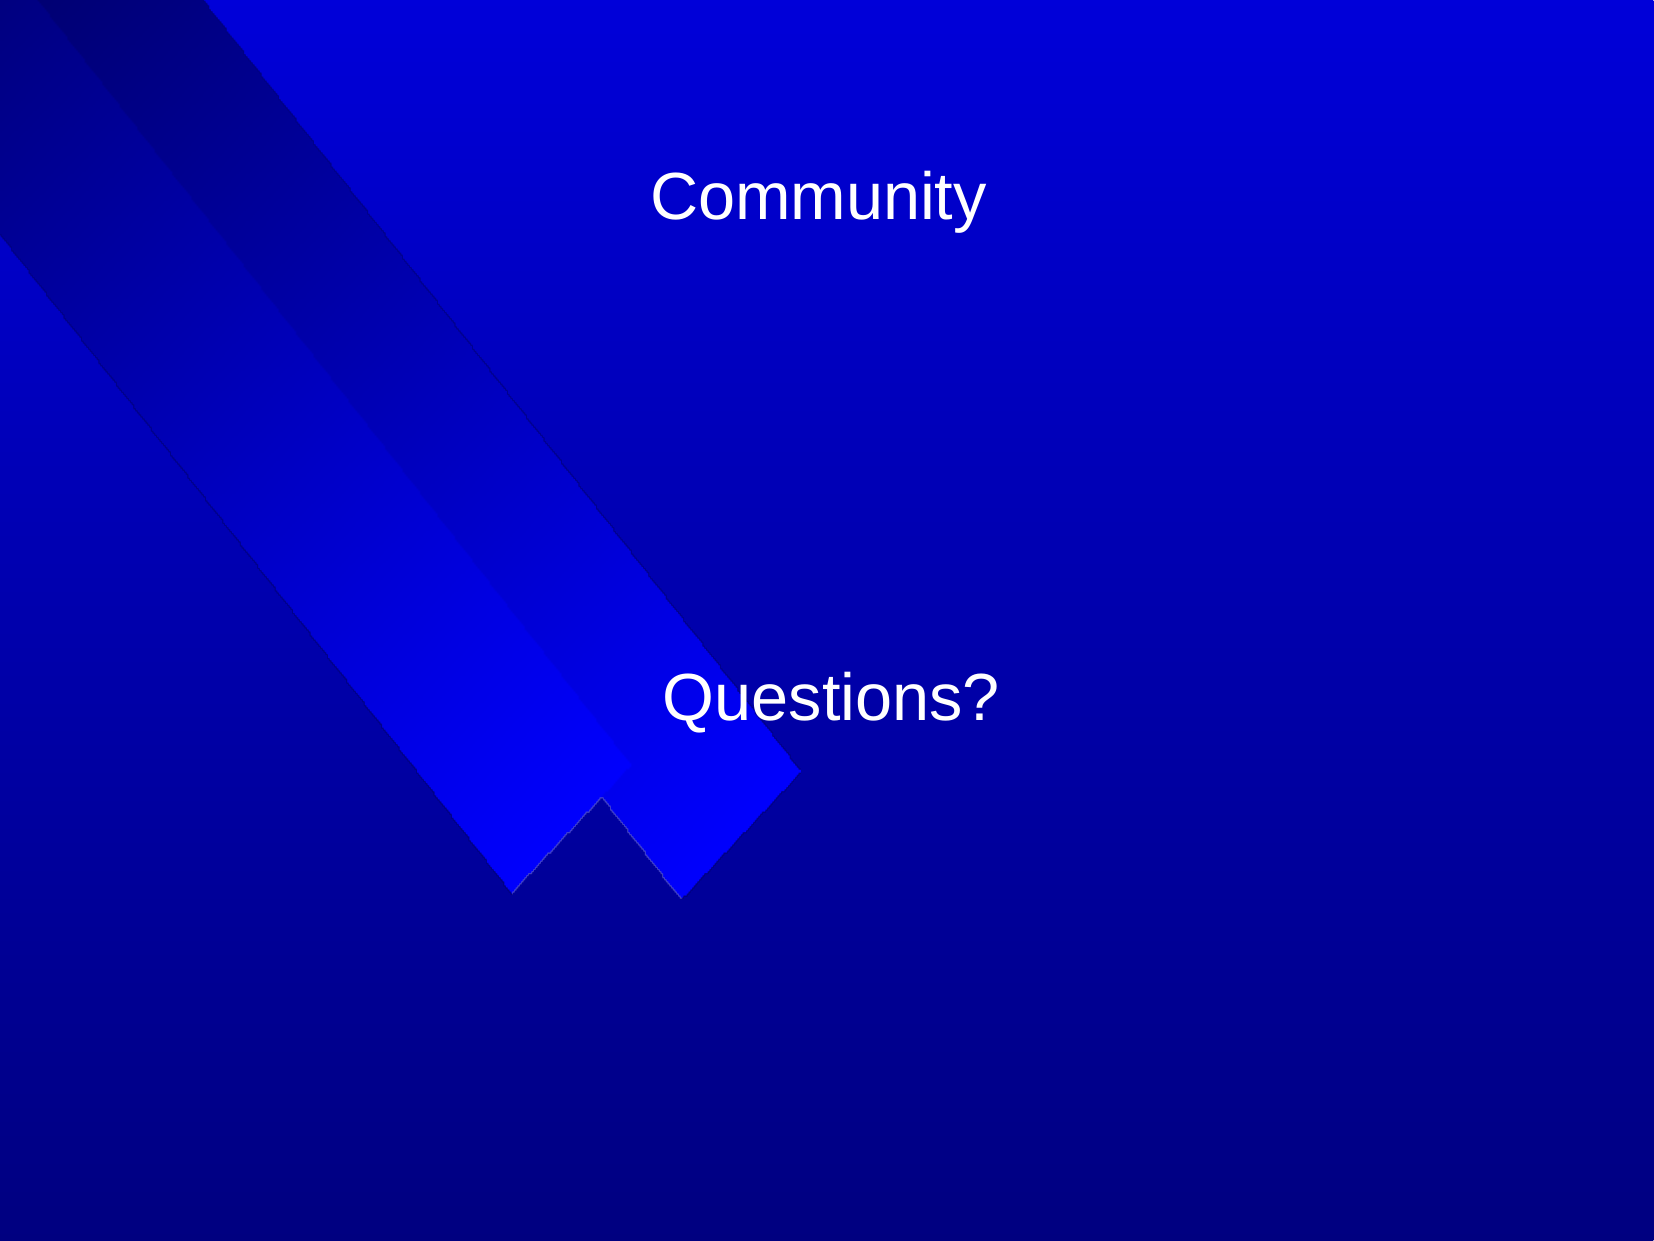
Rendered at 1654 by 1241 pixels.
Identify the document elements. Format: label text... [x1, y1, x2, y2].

title Community [112, 92, 1525, 301]
subtitle Questions? [125, 343, 1538, 1126]
